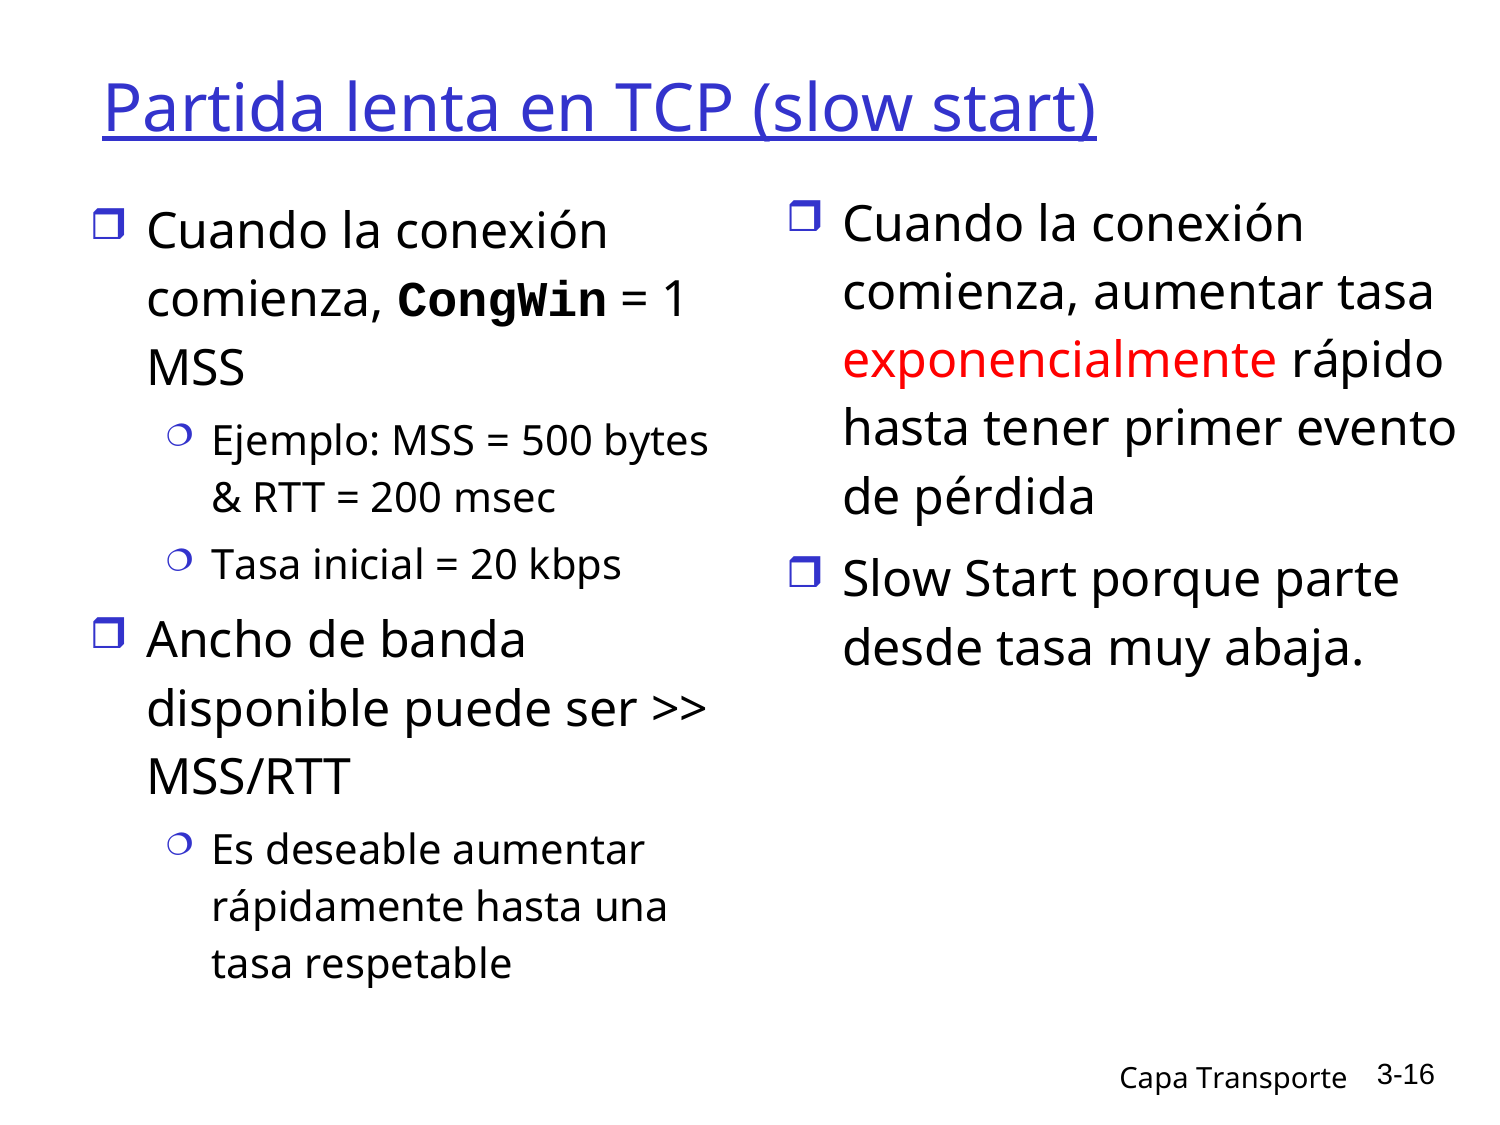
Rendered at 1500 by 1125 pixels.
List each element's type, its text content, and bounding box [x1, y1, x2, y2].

title Partida lenta en TCP (slow start) [87, 15, 1463, 196]
list Cuando la conexión comienza, CongWin = 1 MSS Ejemplo: MSS = 500 bytes & RTT = 200 msec Tasa inicial = 20 kbps Ancho de banda disponible puede ser >> MSS/RTT Es deseable aumentar rápidamente hasta una tasa respetable [75, 187, 753, 1028]
list Cuando la conexión comienza, aumentar tasa exponencialmente rápido hasta tener primer evento de pérdida Slow Start porque parte desde tasa muy abaja. [785, 187, 1464, 998]
